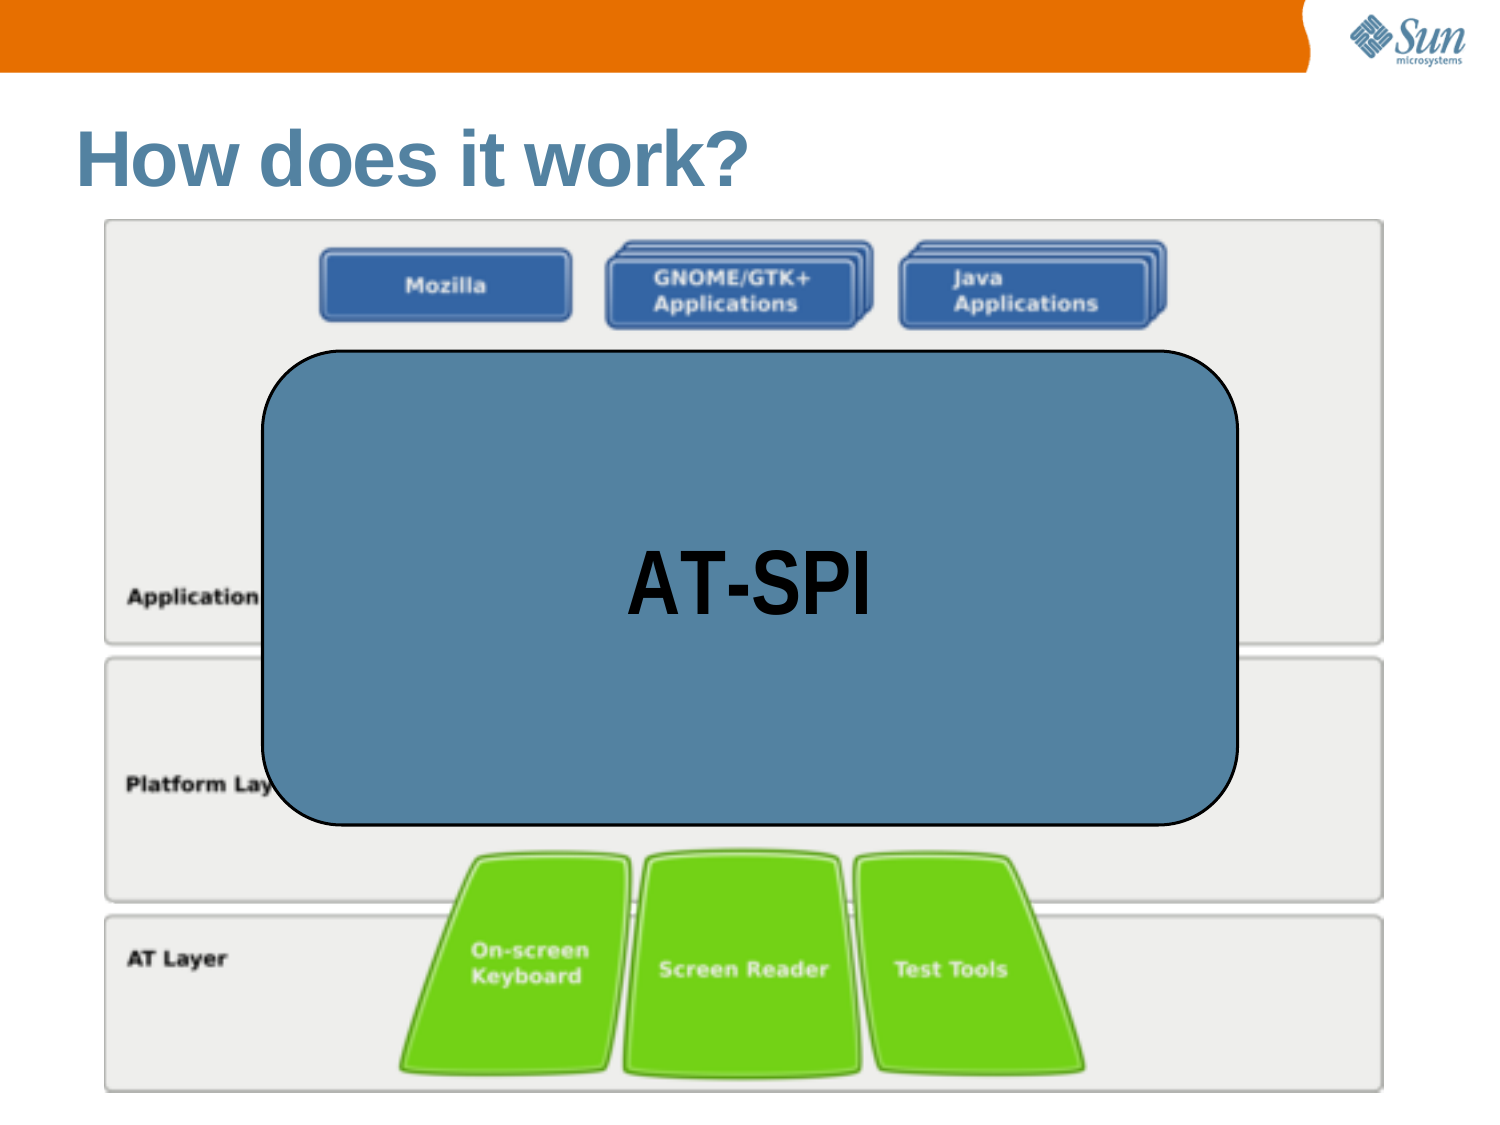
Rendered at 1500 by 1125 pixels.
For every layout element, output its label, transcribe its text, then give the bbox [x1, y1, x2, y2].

text_box AT-SPI [262, 351, 1238, 826]
picture [104, 219, 1384, 1093]
picture [0, 0, 1500, 75]
title How does it work? [75, 122, 1438, 228]
